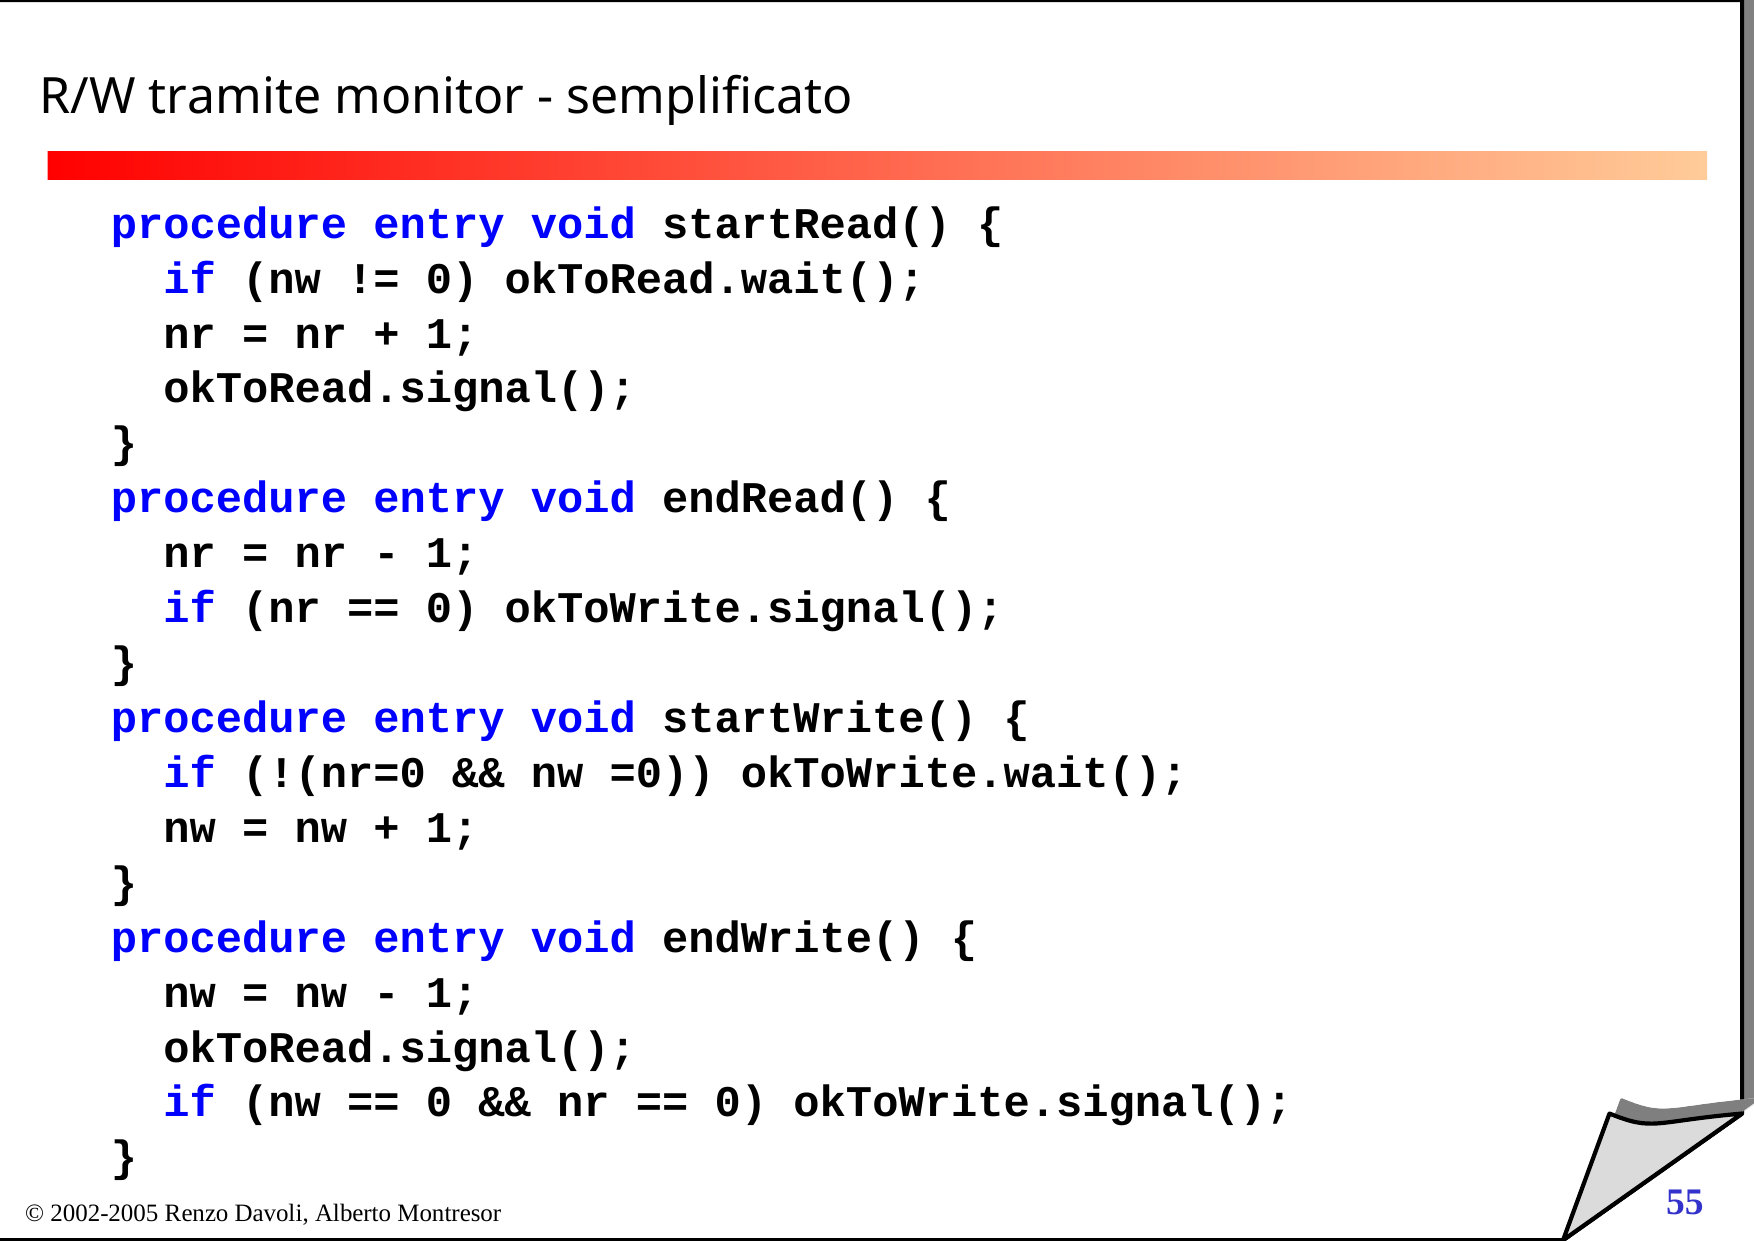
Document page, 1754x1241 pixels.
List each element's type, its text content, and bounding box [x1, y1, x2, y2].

list procedure entry void startRead() { if (nw != 0) okToRead.wait(); nr = nr + 1; okToRead.signal(); } procedure entry void endRead() { nr = nr - 1; if (nr == 0) okToWrite.signal(); } procedure entry void startWrite() { if (!(nr=0 && nw =0)) okToWrite.wait(); nw = nw + 1; } procedure entry void endWrite() { nw = nw - 1; okToRead.signal(); if (nw == 0 && nr == 0) okToWrite.signal(); } [58, 196, 1696, 1241]
title R/W tramite monitor - semplificato [39, 49, 1713, 144]
